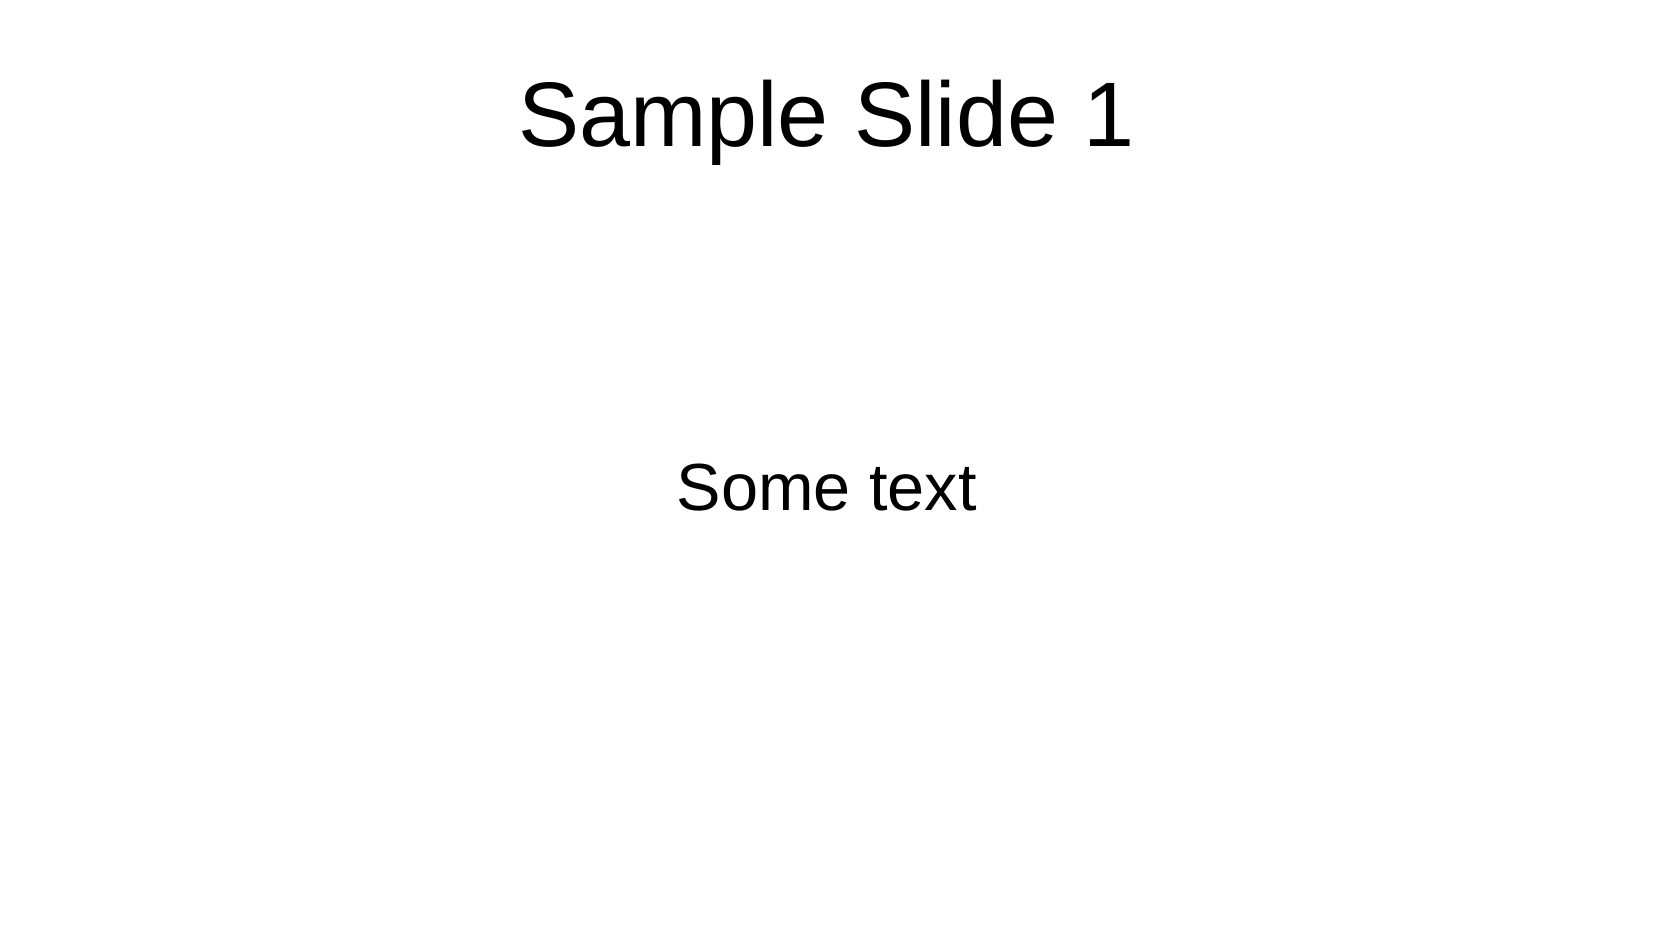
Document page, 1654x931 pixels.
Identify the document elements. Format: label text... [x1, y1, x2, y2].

subtitle Some text [82, 217, 1571, 758]
title Sample Slide 1 [82, 37, 1571, 193]
